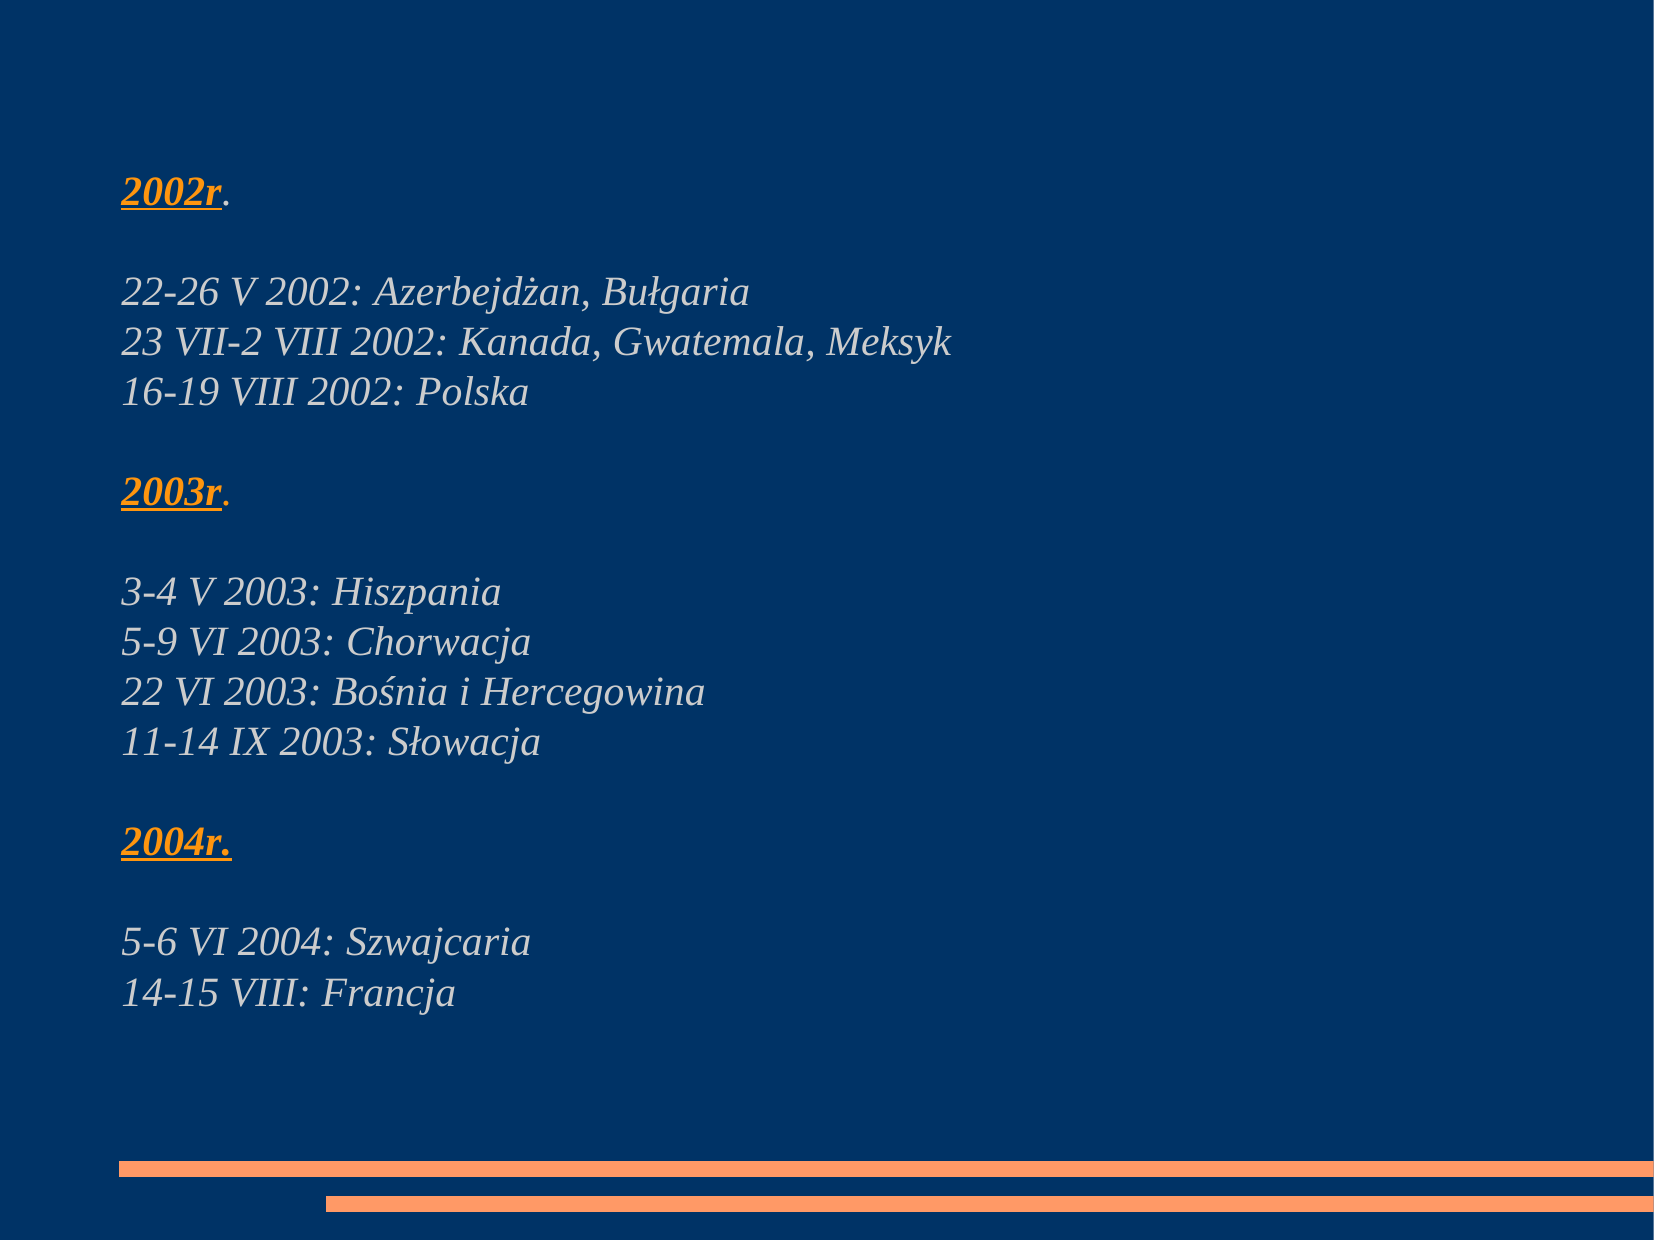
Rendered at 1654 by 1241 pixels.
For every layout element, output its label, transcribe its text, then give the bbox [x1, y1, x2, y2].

subtitle 2002r. 22-26 V 2002: Azerbejdżan, Bułgaria 23 VII-2 VIII 2002: Kanada, Gwatemala, Meksyk 16-19 VIII 2002: Polska 2003r. 3-4 V 2003: Hiszpania 5-9 VI 2003: Chorwacja 22 VI 2003: Bośnia i Hercegowina 11-14 IX 2003: Słowacja 2004r. 5-6 VI 2004: Szwajcaria 14-15 VIII: Francja [121, 46, 1534, 1132]
